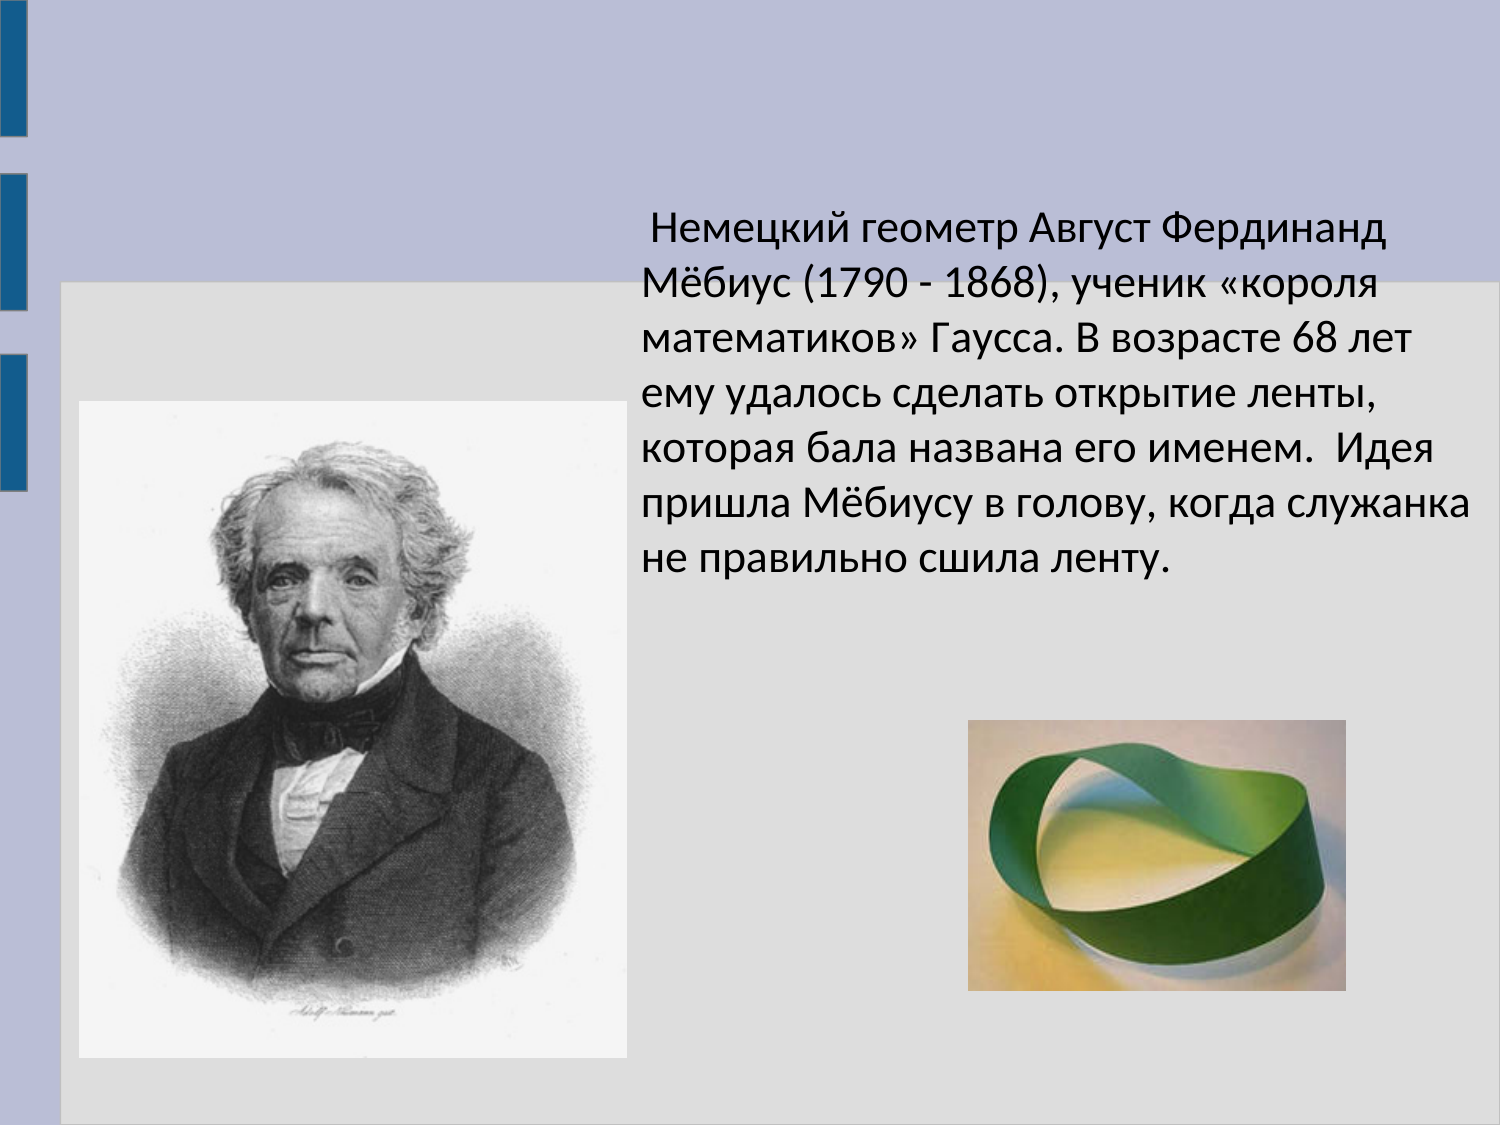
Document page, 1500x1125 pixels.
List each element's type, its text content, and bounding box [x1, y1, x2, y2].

picture [79, 401, 627, 1058]
picture [968, 720, 1346, 991]
text_box Немецкий геометр Август Фердинанд Мёбиус (1790 - 1868), ученик «короля математиков» Гаусса. В возрасте 68 лет ему удалось сделать открытие ленты, которая бала названа его именем. Идея пришла Мёбиусу в голову, когда служанка не правильно сшила ленту. [625, 188, 1489, 804]
